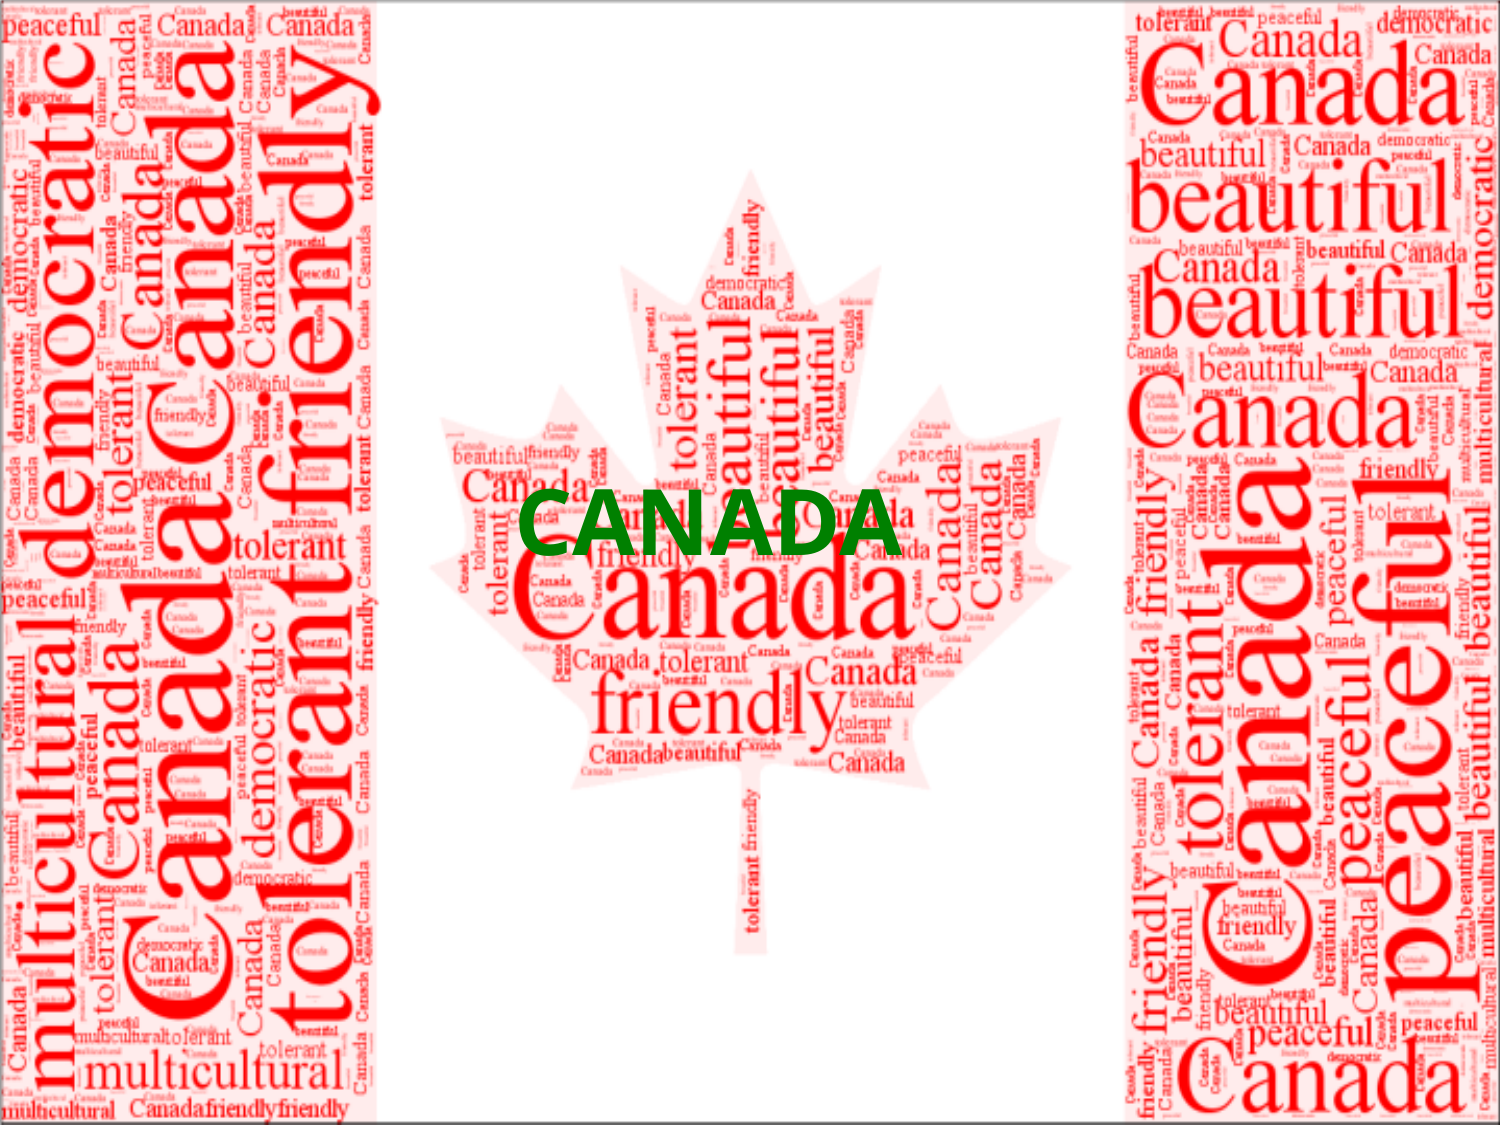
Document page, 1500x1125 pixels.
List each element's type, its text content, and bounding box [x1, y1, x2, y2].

picture [0, 0, 1500, 1125]
text_box CANADA [206, 456, 1211, 675]
